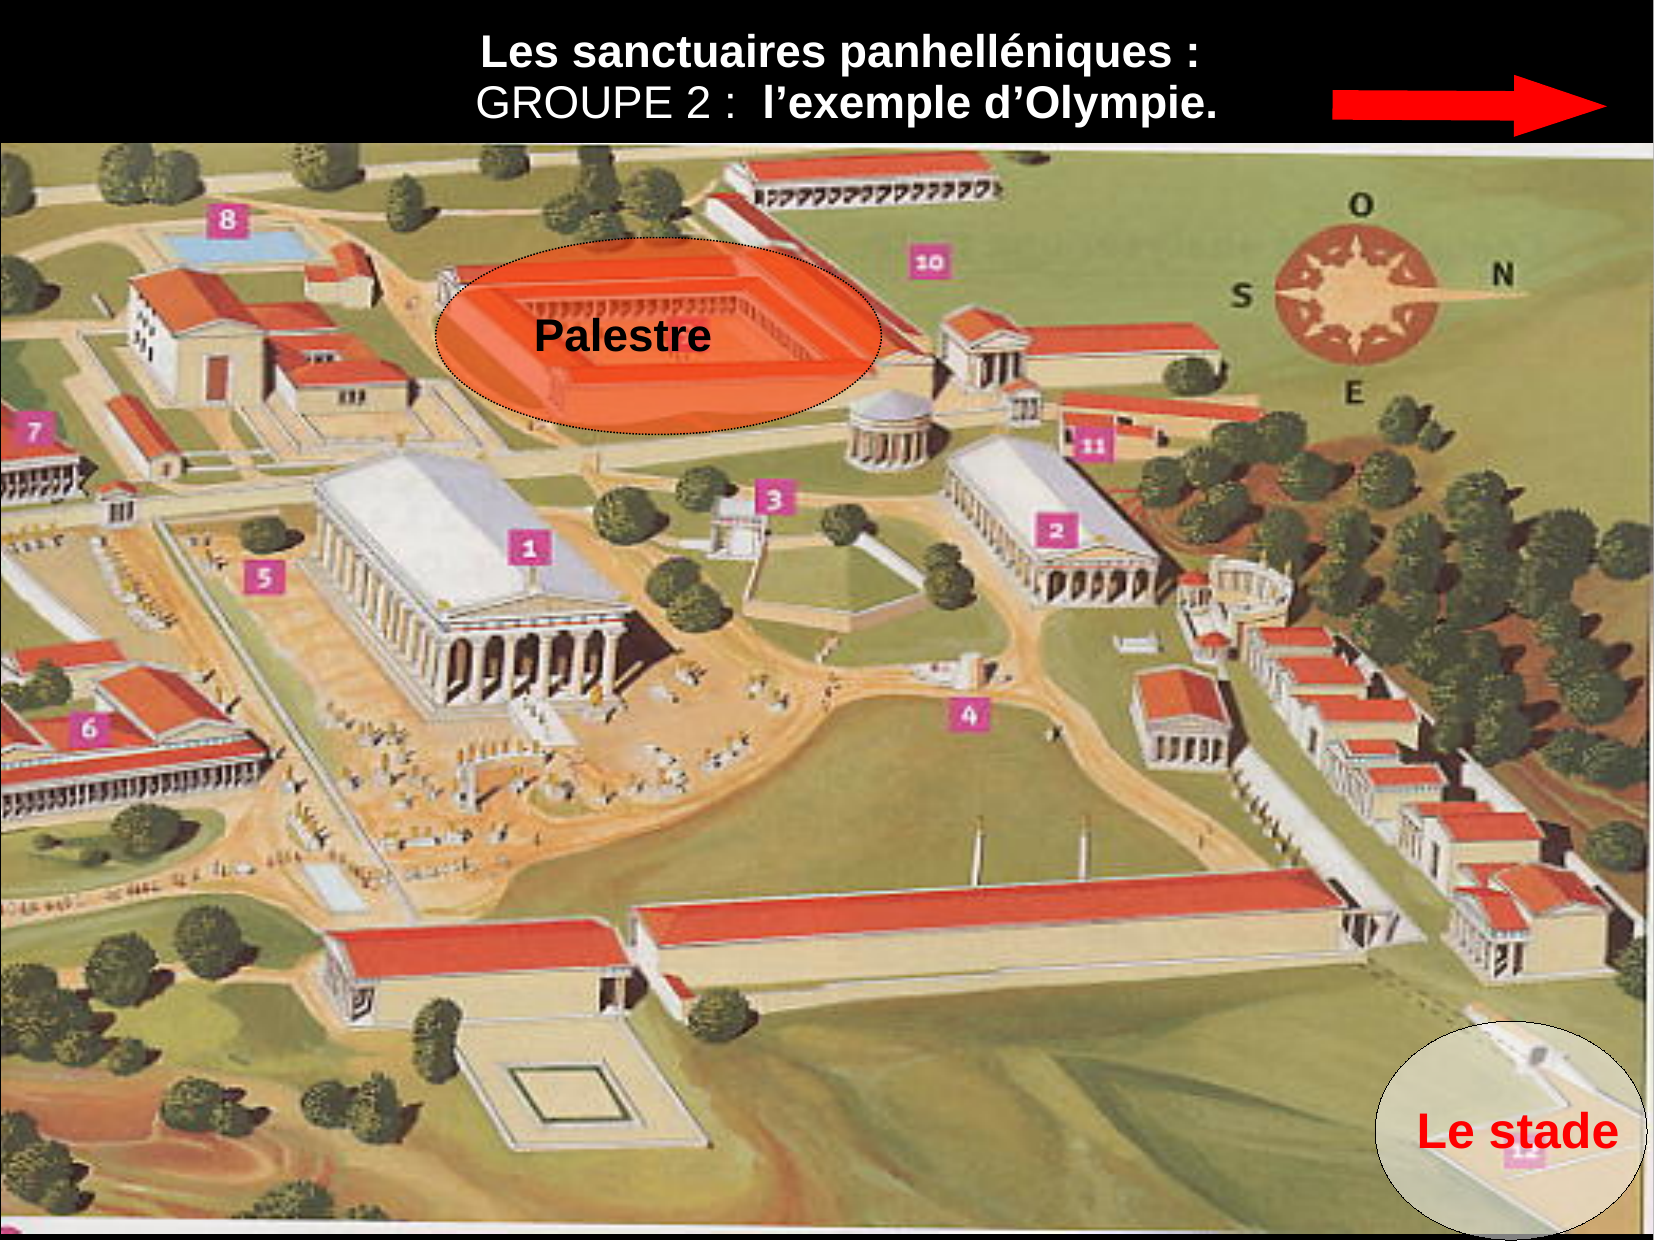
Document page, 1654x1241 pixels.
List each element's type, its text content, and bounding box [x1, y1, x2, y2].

text_box Les sanctuaires panhelléniques : GROUPE 2 : l’exemple d’Olympie. [43, 18, 1638, 137]
picture [1, 143, 1654, 1234]
text_box Palestre [435, 237, 882, 435]
text_box Le stade [1375, 1021, 1648, 1241]
